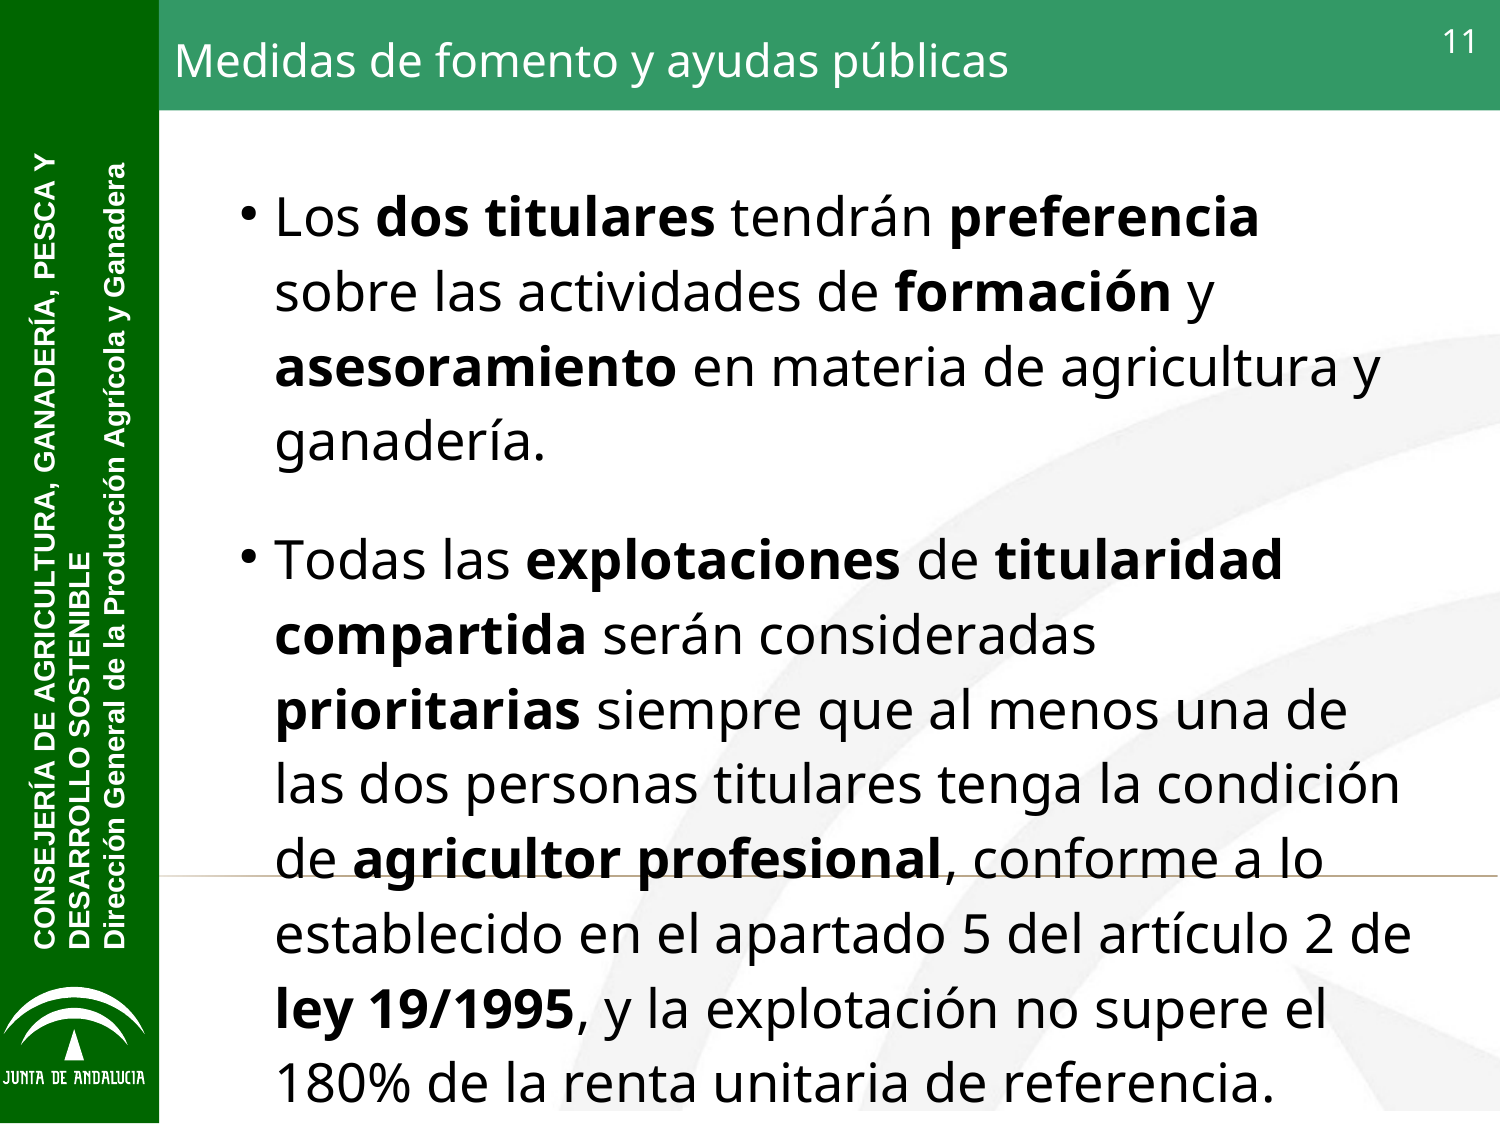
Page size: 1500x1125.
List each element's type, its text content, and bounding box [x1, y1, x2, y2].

picture [425, 186, 1500, 1111]
picture [523, 996, 534, 1008]
text_box 11 [1426, 12, 1490, 68]
text_box Medidas de fomento y ayudas públicas [158, 0, 1500, 111]
picture [492, 996, 503, 1008]
text_box Los dos titulares tendrán preferencia sobre las actividades de formación y asesoramiento en materia de agricultura y ganadería. Todas las explotaciones de titularidad compartida serán consideradas prioritarias siempre que al menos una de las dos personas titulares tenga la condición de agricultor profesional, conforme a lo establecido en el apartado 5 del artículo 2 de ley 19/1995, y la explotación no supere el 180% de la renta unitaria de referencia. [224, 165, 1430, 993]
